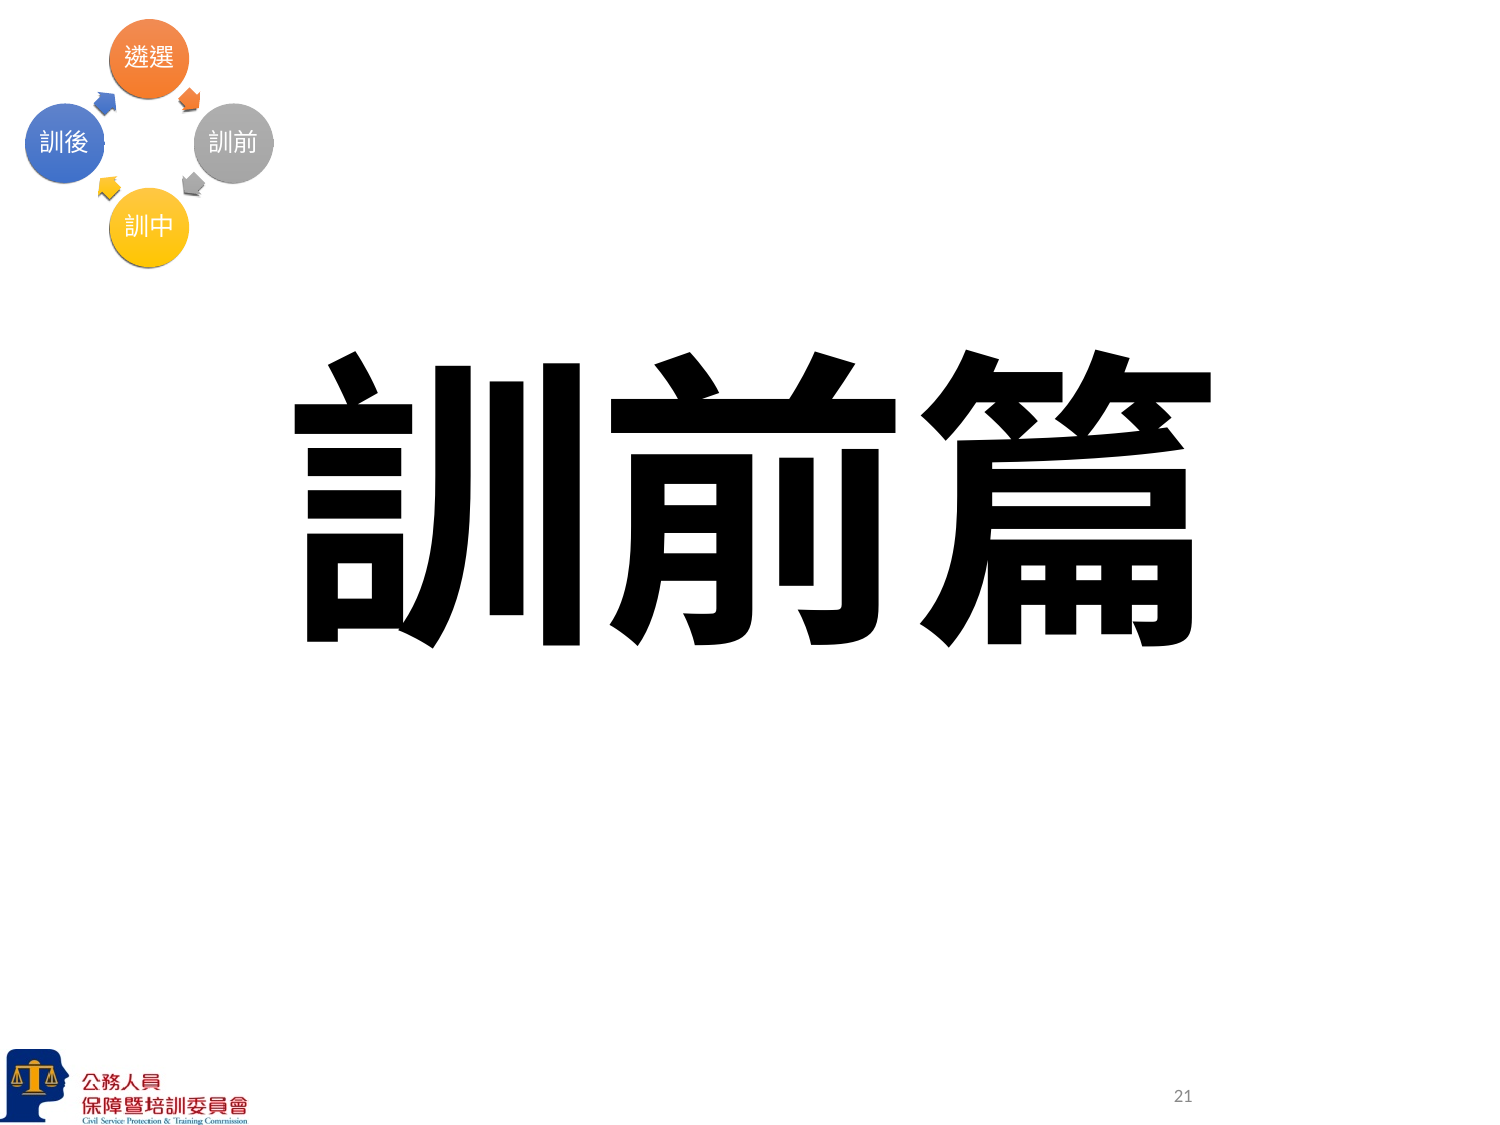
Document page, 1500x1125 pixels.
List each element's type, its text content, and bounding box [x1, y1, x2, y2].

text_box 遴選 [109, 19, 190, 99]
text_box [182, 171, 206, 195]
text_box 訓前 [194, 103, 274, 183]
text_box [178, 87, 201, 111]
text_box 訓中 [109, 187, 190, 268]
text_box 25 [1158, 1065, 1497, 1125]
text_box [98, 176, 122, 199]
text_box 訓後 [25, 103, 105, 183]
text_box 訓前篇 [266, 299, 1243, 689]
text_box [93, 91, 117, 115]
